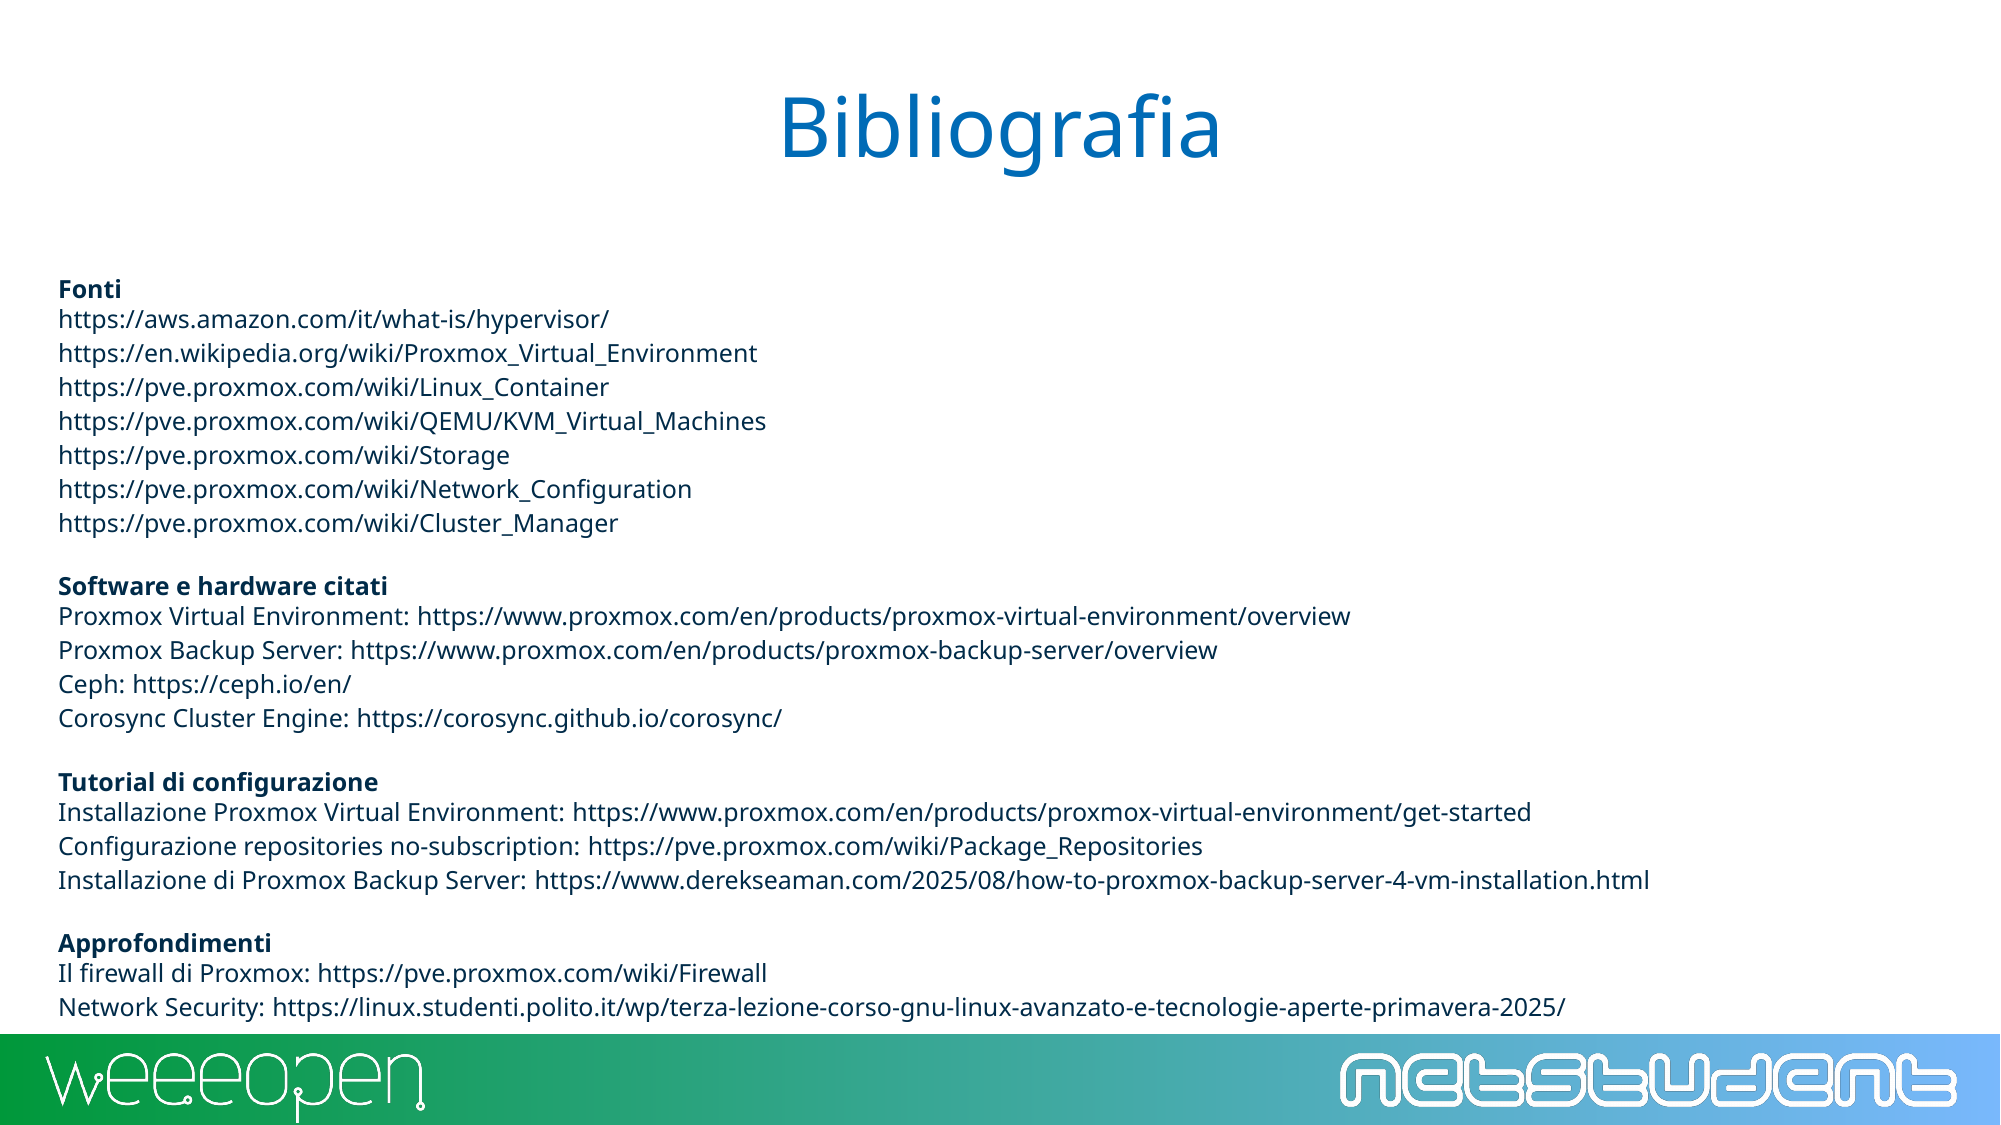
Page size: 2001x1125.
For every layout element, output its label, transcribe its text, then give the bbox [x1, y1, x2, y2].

list Fonti https://aws.amazon.com/it/what-is/hypervisor/ https://en.wikipedia.org/wiki/Proxmox_Virtual_Environment https://pve.proxmox.com/wiki/Linux_Container https://pve.proxmox.com/wiki/QEMU/KVM_Virtual_Machines https://pve.proxmox.com/wiki/Storage https://pve.proxmox.com/wiki/Network_Configuration https://pve.proxmox.com/wiki/Cluster_Manager Software e hardware citati Proxmox Virtual Environment: https://www.proxmox.com/en/products/proxmox-virtual-environment/overview Proxmox Backup Server: https://www.proxmox.com/en/products/proxmox-backup-server/overview Ceph: https://ceph.io/en/ Corosync Cluster Engine: https://corosync.github.io/corosync/ Tutorial di configurazione Installazione Proxmox Virtual Environment: https://www.proxmox.com/en/products/proxmox-virtual-environment/get-started Configurazione repositories no-subscription: https://pve.proxmox.com/wiki/Package_Repositories Installazione di Proxmox Backup Server: https://www.derekseaman.com/2025/08/how-to-proxmox-backup-server-4-vm-installation.html Approfondimenti Il firewall di Proxmox: https://pve.proxmox.com/wiki/Firewall Network Security: https://linux.studenti.polito.it/wp/terza-lezione-corso-gnu-linux-avanzato-e-tecnologie-aperte-primavera-2025/ [43, 265, 1959, 1013]
picture [45, 1053, 425, 1123]
picture [1340, 1053, 1957, 1107]
text_box [902, 627, 933, 698]
title Bibliografia [43, 77, 1959, 265]
